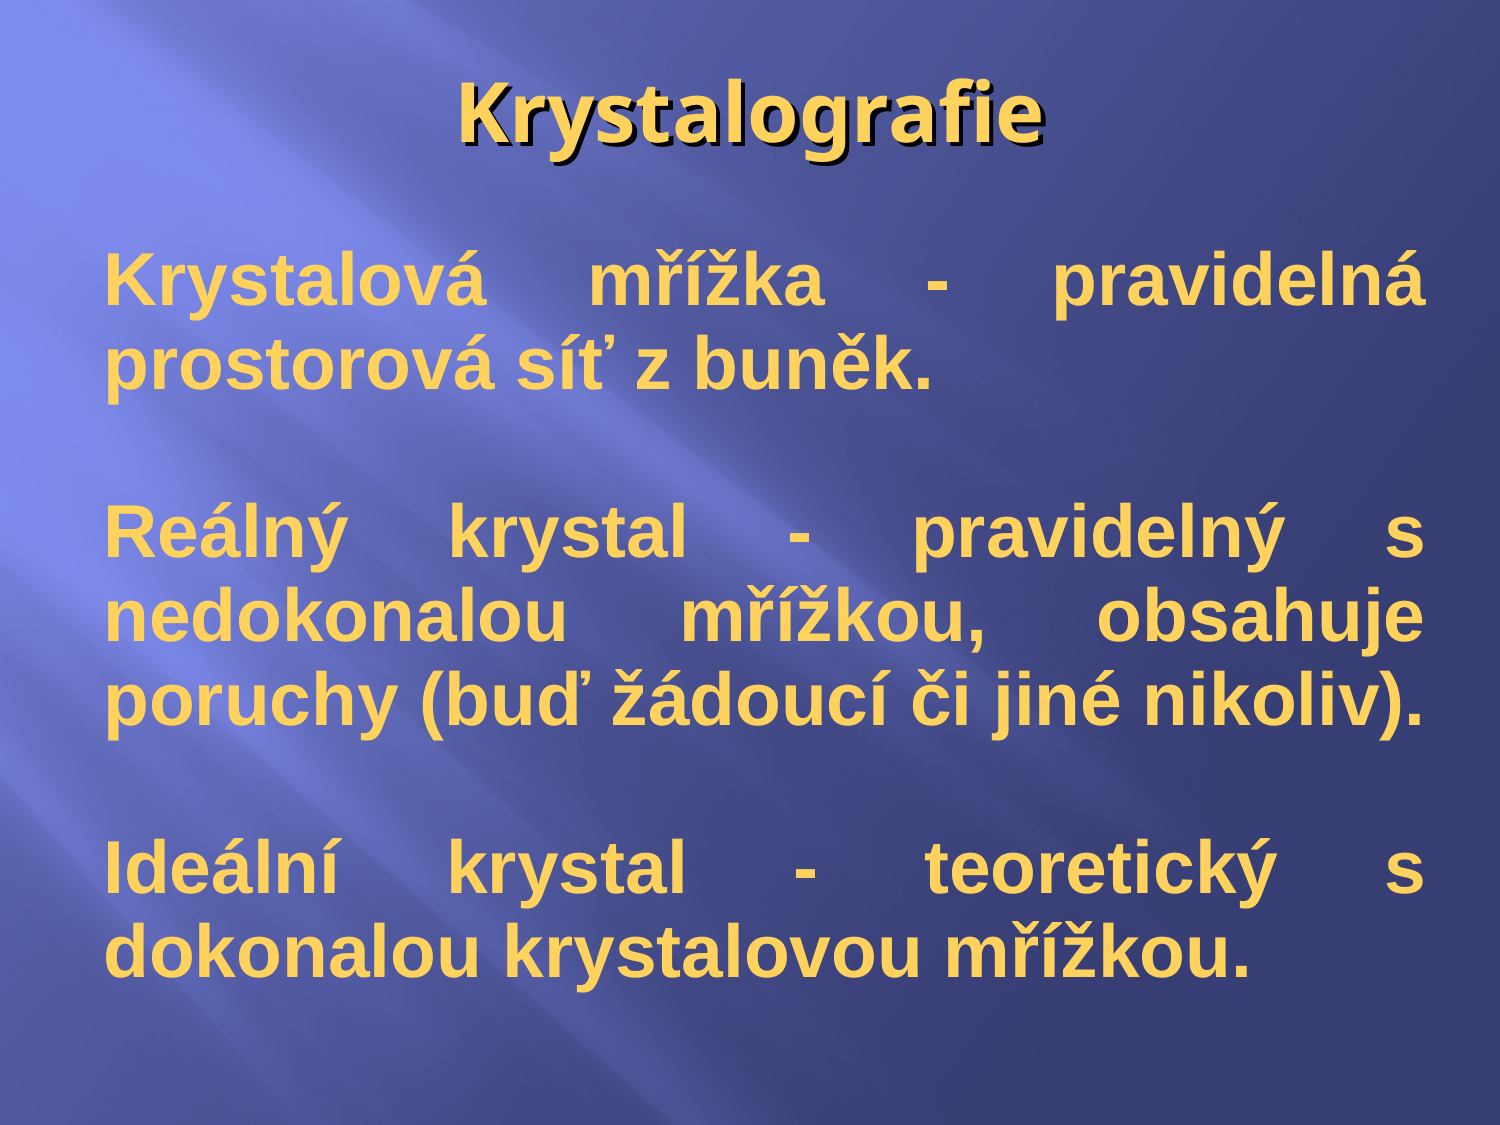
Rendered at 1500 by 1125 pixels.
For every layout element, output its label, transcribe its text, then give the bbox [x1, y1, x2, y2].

picture [0, 0, 1500, 1125]
text_box Krystalová mřížka - pravidelná prostorová síť z buněk. Reálný krystal - pravidelný s nedokonalou mřížkou, obsahuje poruchy (buď žádoucí či jiné nikoliv). Ideální krystal - teoretický s dokonalou krystalovou mřížkou. [88, 220, 1447, 1012]
title Krystalografie [75, 45, 1426, 173]
